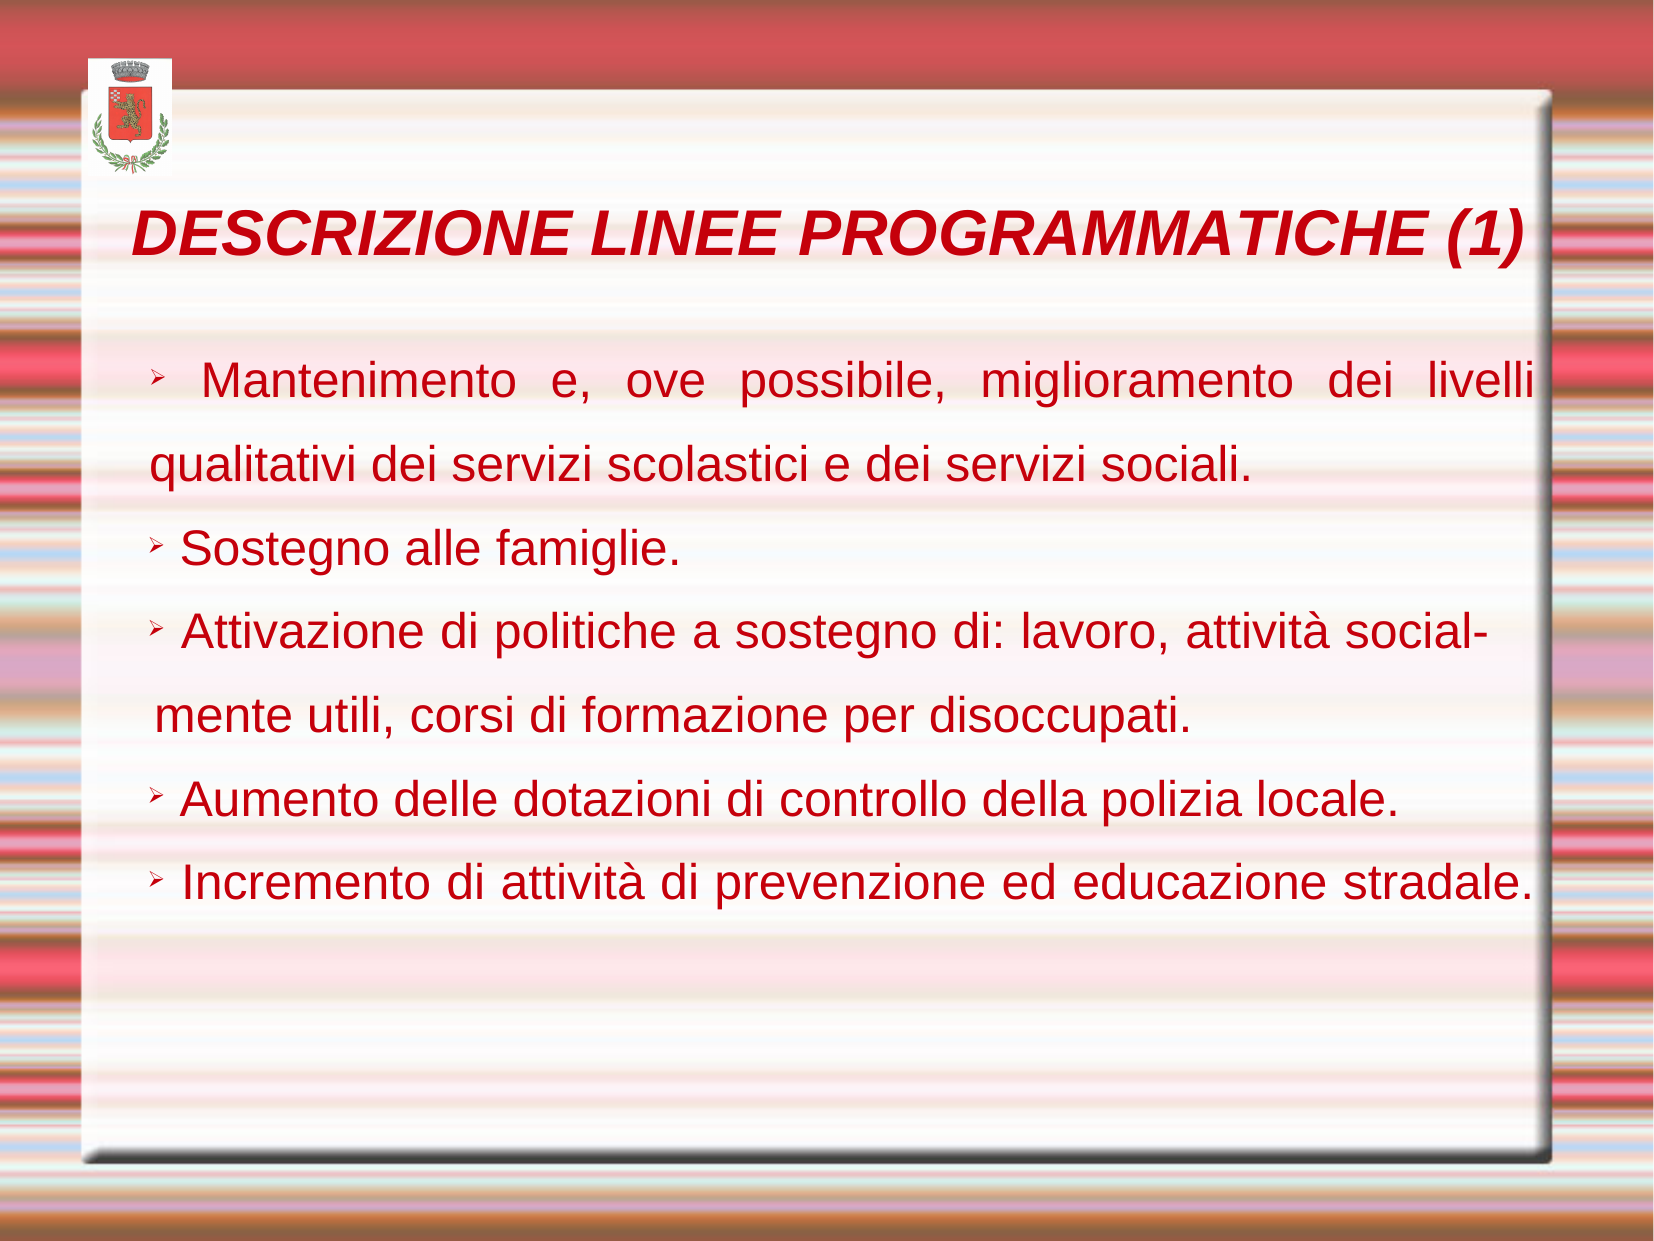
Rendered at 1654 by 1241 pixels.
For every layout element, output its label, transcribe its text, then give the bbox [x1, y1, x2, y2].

title DESCRIZIONE LINEE PROGRAMMATICHE (1) [77, 129, 1566, 337]
list Mantenimento e, ove possibile, miglioramento dei livelli qualitativi dei servizi scolastici e dei servizi sociali. Sostegno alle famiglie. Attivazione di politiche a sostegno di: lavoro, attività social- mente utili, corsi di formazione per disoccupati. Aumento delle dotazioni di controllo della polizia locale. Incremento di attività di prevenzione ed educazione stradale. [147, 324, 1536, 1034]
picture [0, 0, 1654, 1241]
